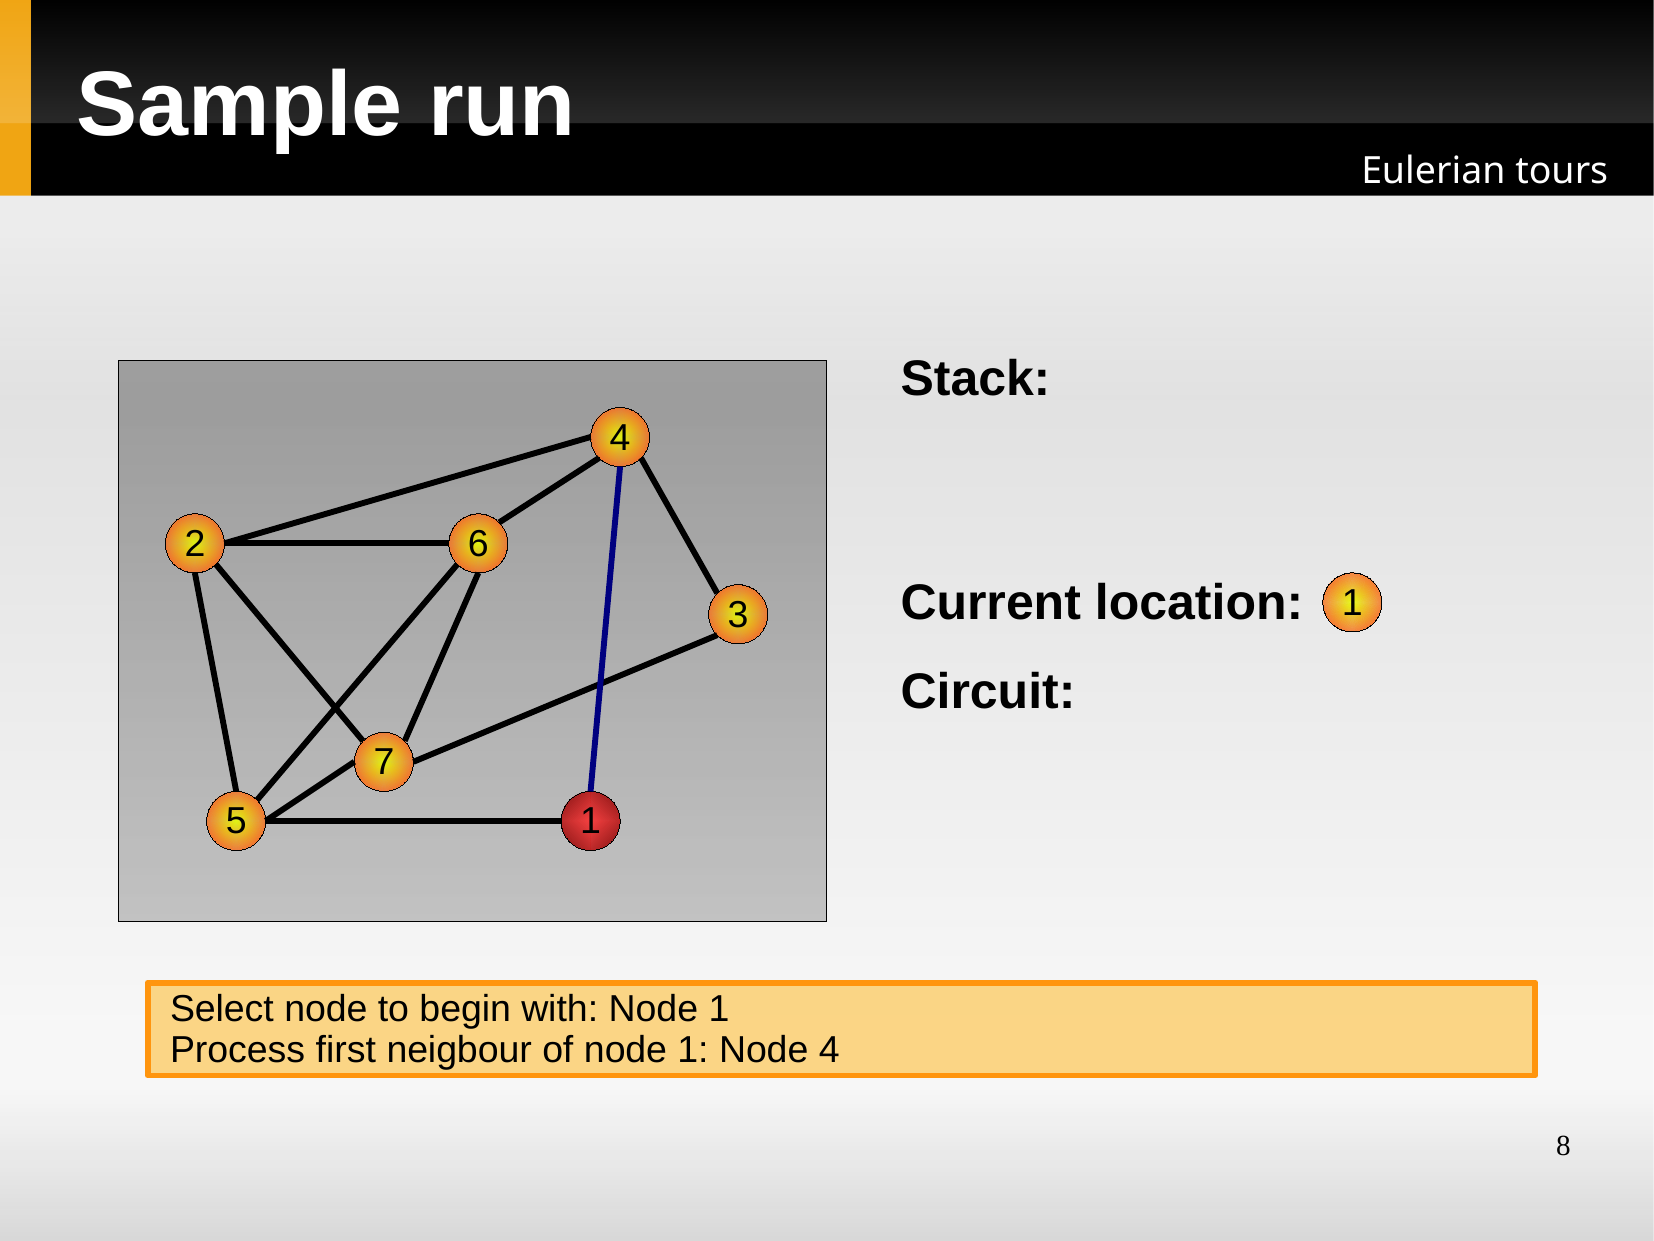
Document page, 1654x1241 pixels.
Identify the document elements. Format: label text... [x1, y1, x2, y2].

text_box Current location: [885, 567, 1359, 638]
text_box 2 [165, 513, 225, 573]
text_box 1 [561, 791, 621, 851]
text_box 5 [206, 791, 266, 851]
title Sample run [76, 0, 1565, 208]
text_box 6 [448, 513, 508, 573]
text_box Stack: [885, 342, 1123, 414]
text_box Select node to begin with: Node 1 Process first neigbour of node 1: Node 4 [147, 982, 1536, 1076]
text_box 4 [590, 407, 650, 467]
picture [0, 0, 1654, 1241]
text_box 3 [708, 584, 768, 644]
text_box [118, 360, 827, 922]
text_box 7 [354, 732, 414, 792]
text_box 1 [1322, 572, 1382, 632]
text_box Circuit: [885, 655, 1093, 727]
